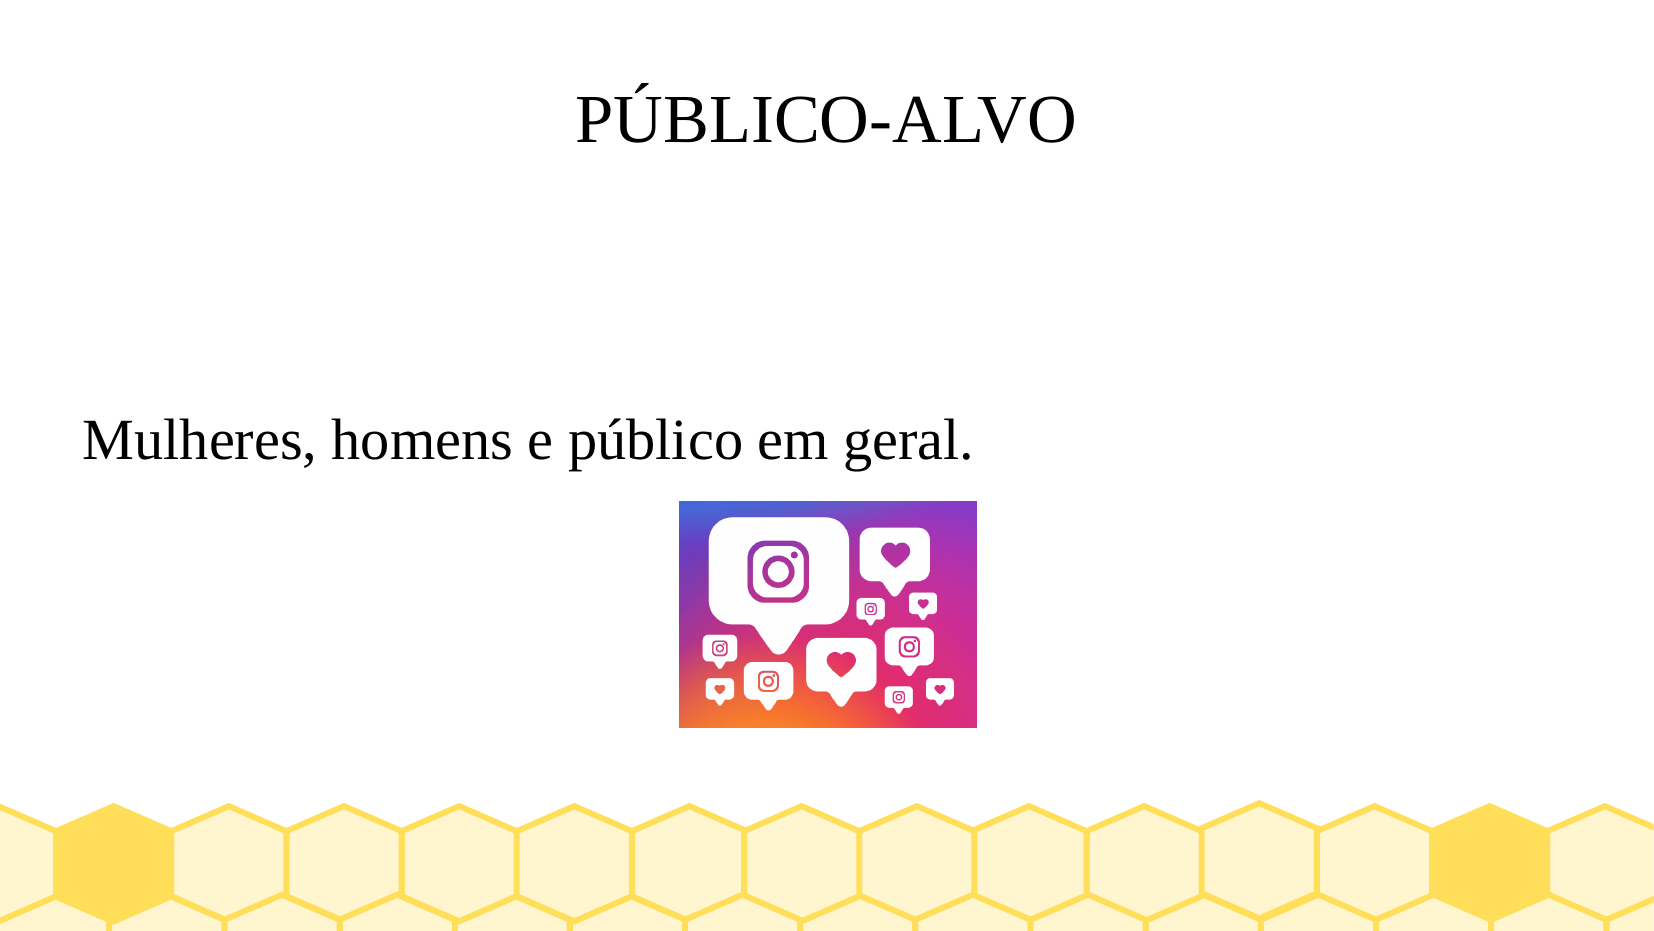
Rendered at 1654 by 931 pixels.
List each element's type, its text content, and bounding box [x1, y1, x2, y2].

picture [679, 501, 977, 728]
title PÚBLICO-ALVO [82, 37, 1571, 193]
list Mulheres, homens e público em geral. [82, 217, 1571, 758]
